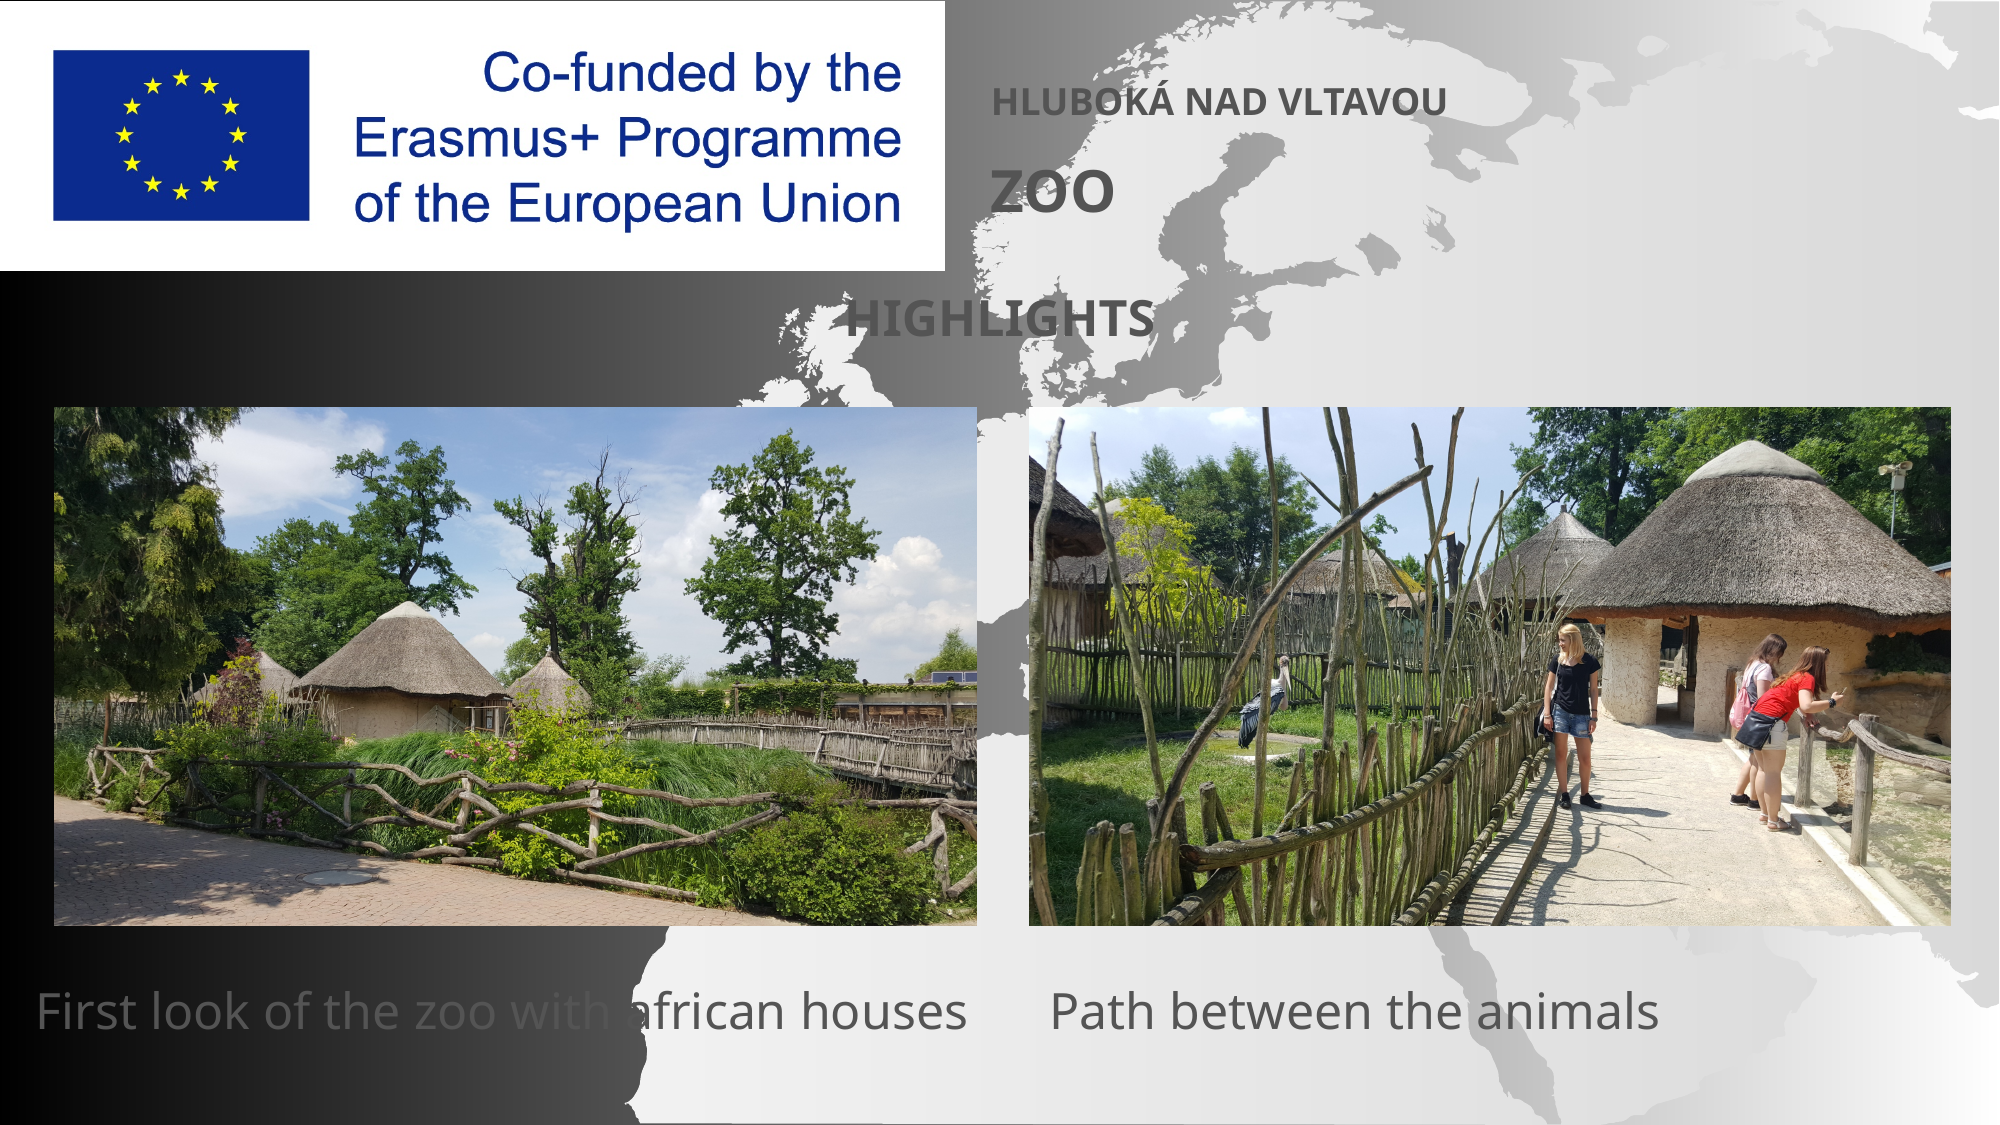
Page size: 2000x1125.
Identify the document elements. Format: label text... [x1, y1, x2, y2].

text_box HLUBOKÁ NAD VLTAVOU ZOO [976, 68, 1945, 237]
text_box Path between the animals [1035, 972, 1945, 1080]
picture [0, 1, 945, 271]
picture [54, 407, 977, 926]
picture [1029, 407, 1951, 926]
text_box First look of the zoo with african houses [20, 972, 1014, 1080]
text_box HIGHLIGHTS [54, 280, 1945, 387]
